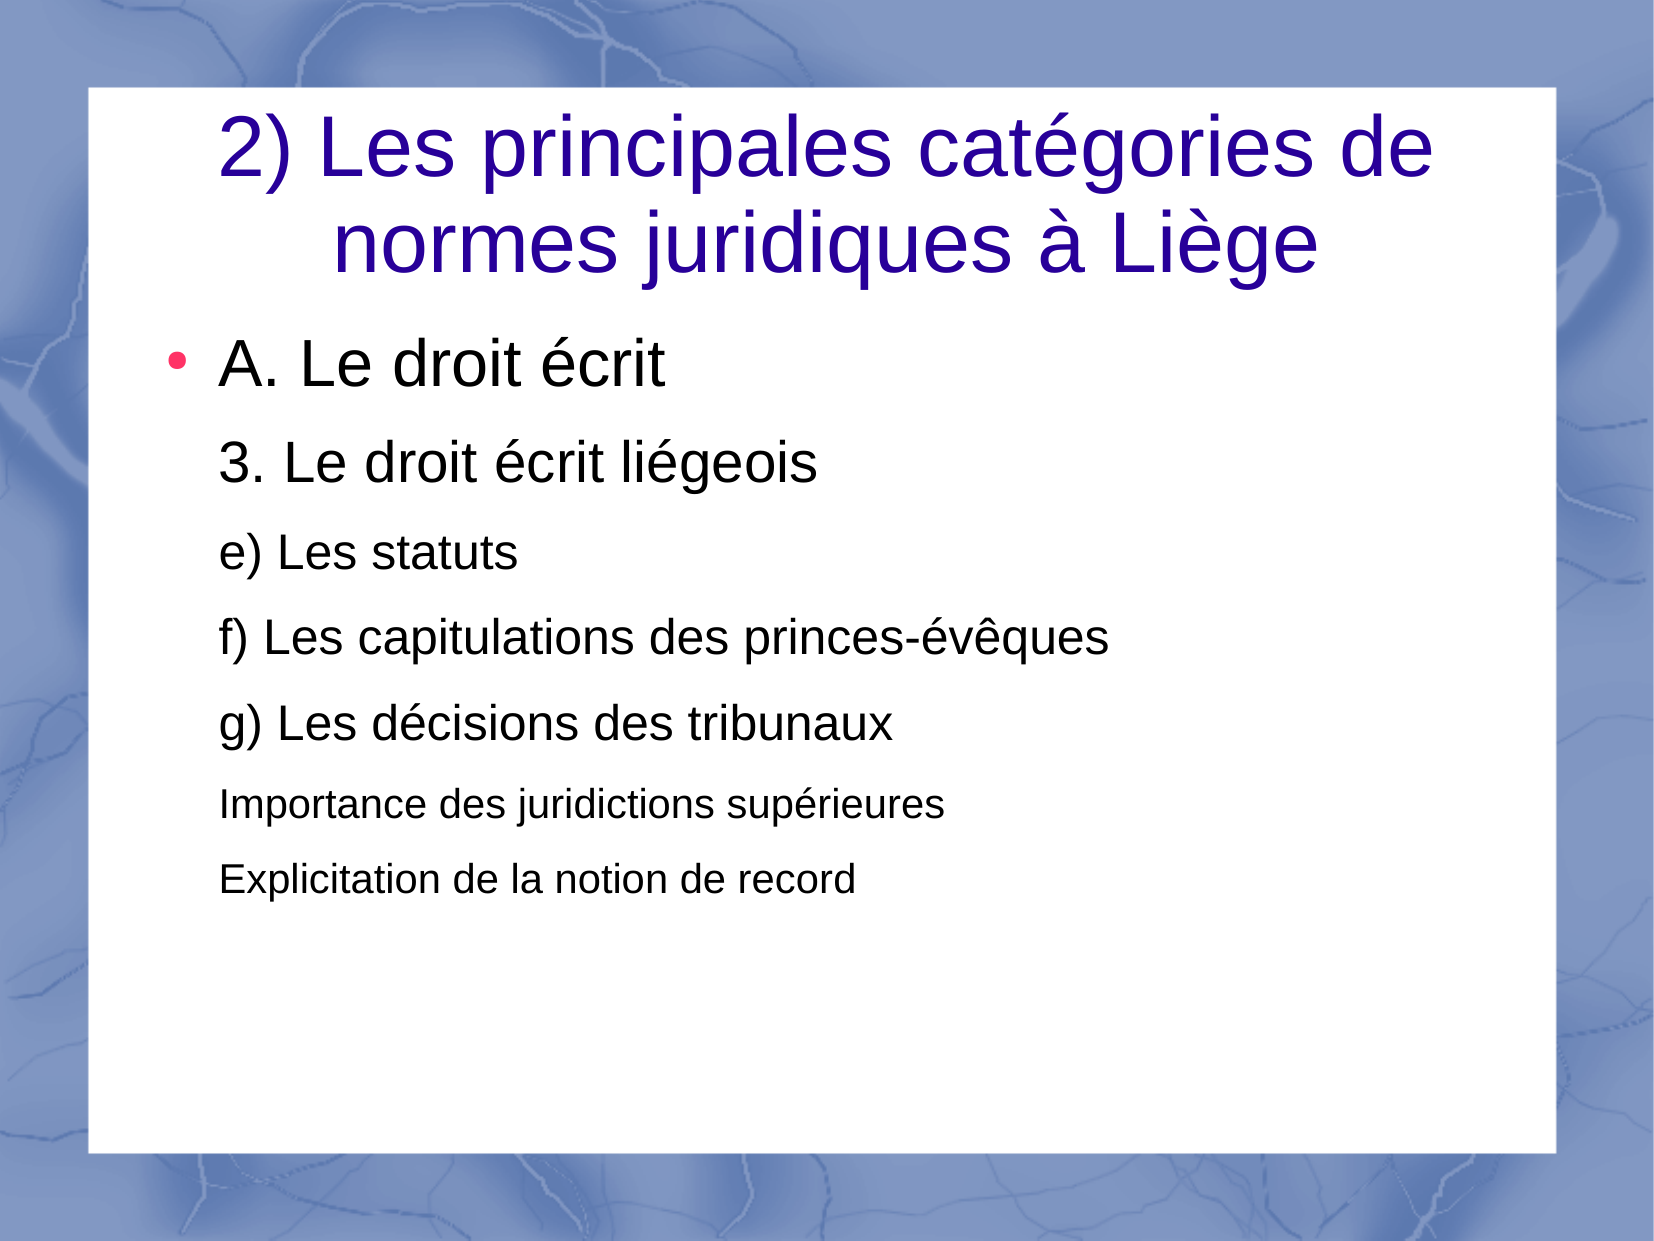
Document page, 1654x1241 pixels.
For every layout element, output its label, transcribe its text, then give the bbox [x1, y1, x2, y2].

title 2) Les principales catégories de normes juridiques à Liège [118, 90, 1536, 298]
list A. Le droit écrit 3. Le droit écrit liégeois e) Les statuts f) Les capitulations des princes-évêques g) Les décisions des tribunaux Importance des juridictions supérieures Explicitation de la notion de record [147, 325, 1506, 1045]
picture [0, 0, 1654, 1241]
